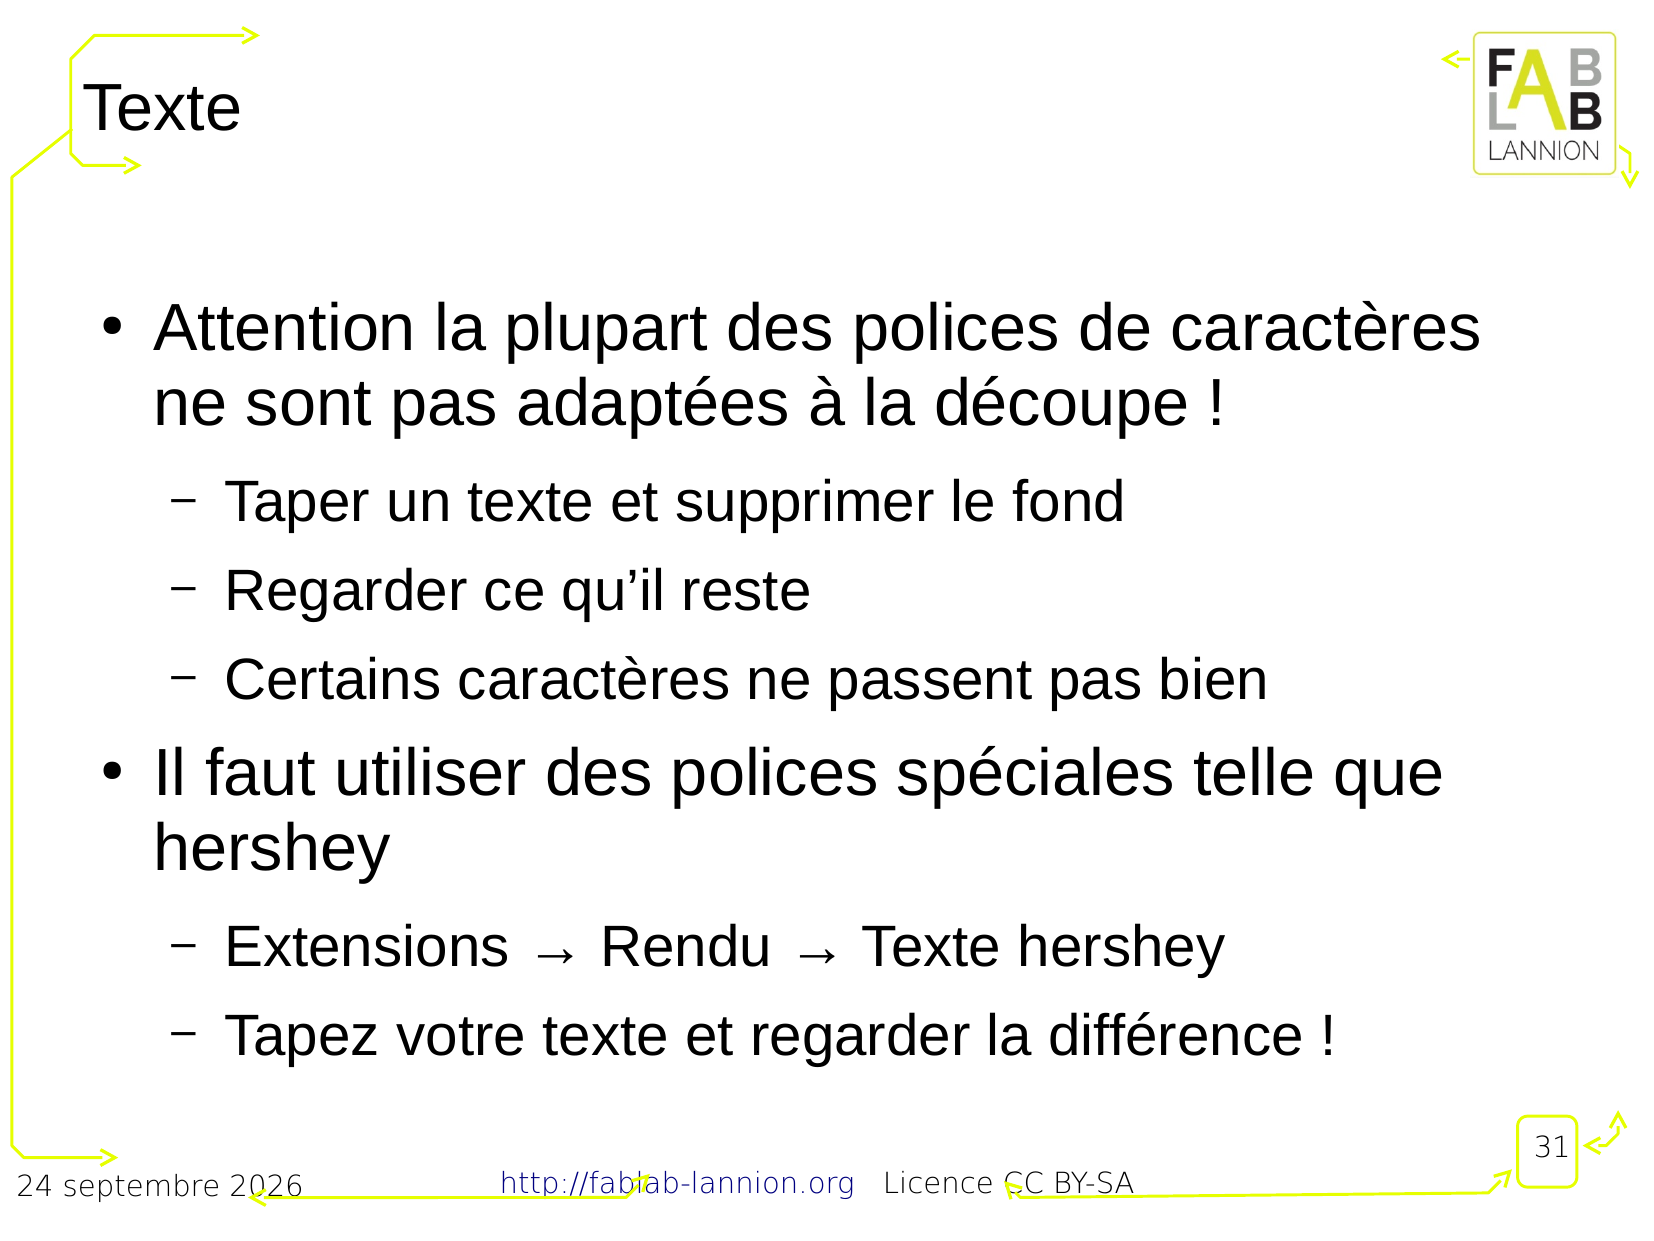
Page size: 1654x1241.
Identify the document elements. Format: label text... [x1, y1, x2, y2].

picture [1470, 29, 1619, 178]
list Attention la plupart des polices de caractères ne sont pas adaptées à la découpe ! Taper un texte et supprimer le fond Regarder ce qu’il reste Certains caractères ne passent pas bien Il faut utiliser des polices spéciales telle que hershey Extensions → Rendu → Texte hershey Tapez votre texte et regarder la différence ! [82, 290, 1571, 1111]
title Texte [82, 49, 1441, 166]
